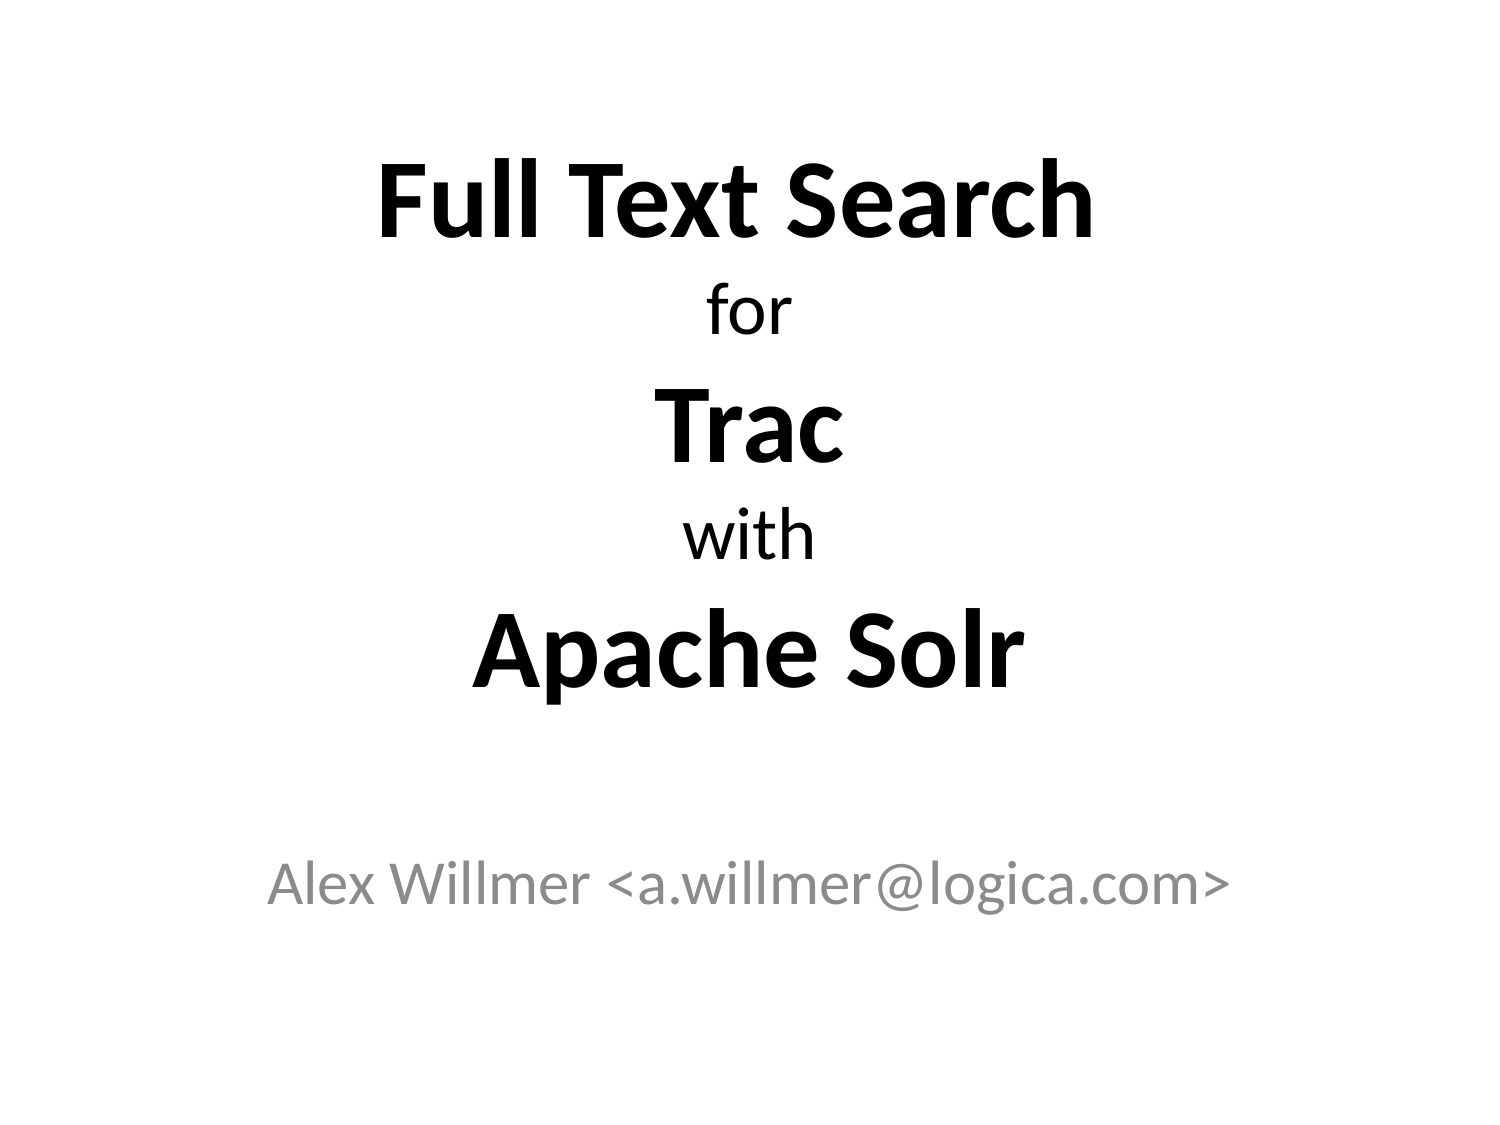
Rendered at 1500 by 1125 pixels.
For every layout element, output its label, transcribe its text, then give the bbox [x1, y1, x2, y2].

subtitle Alex Willmer <a.willmer@logica.com> [76, 834, 1424, 925]
title Full Text Search for Trac with Apache Solr [112, 78, 1388, 756]
